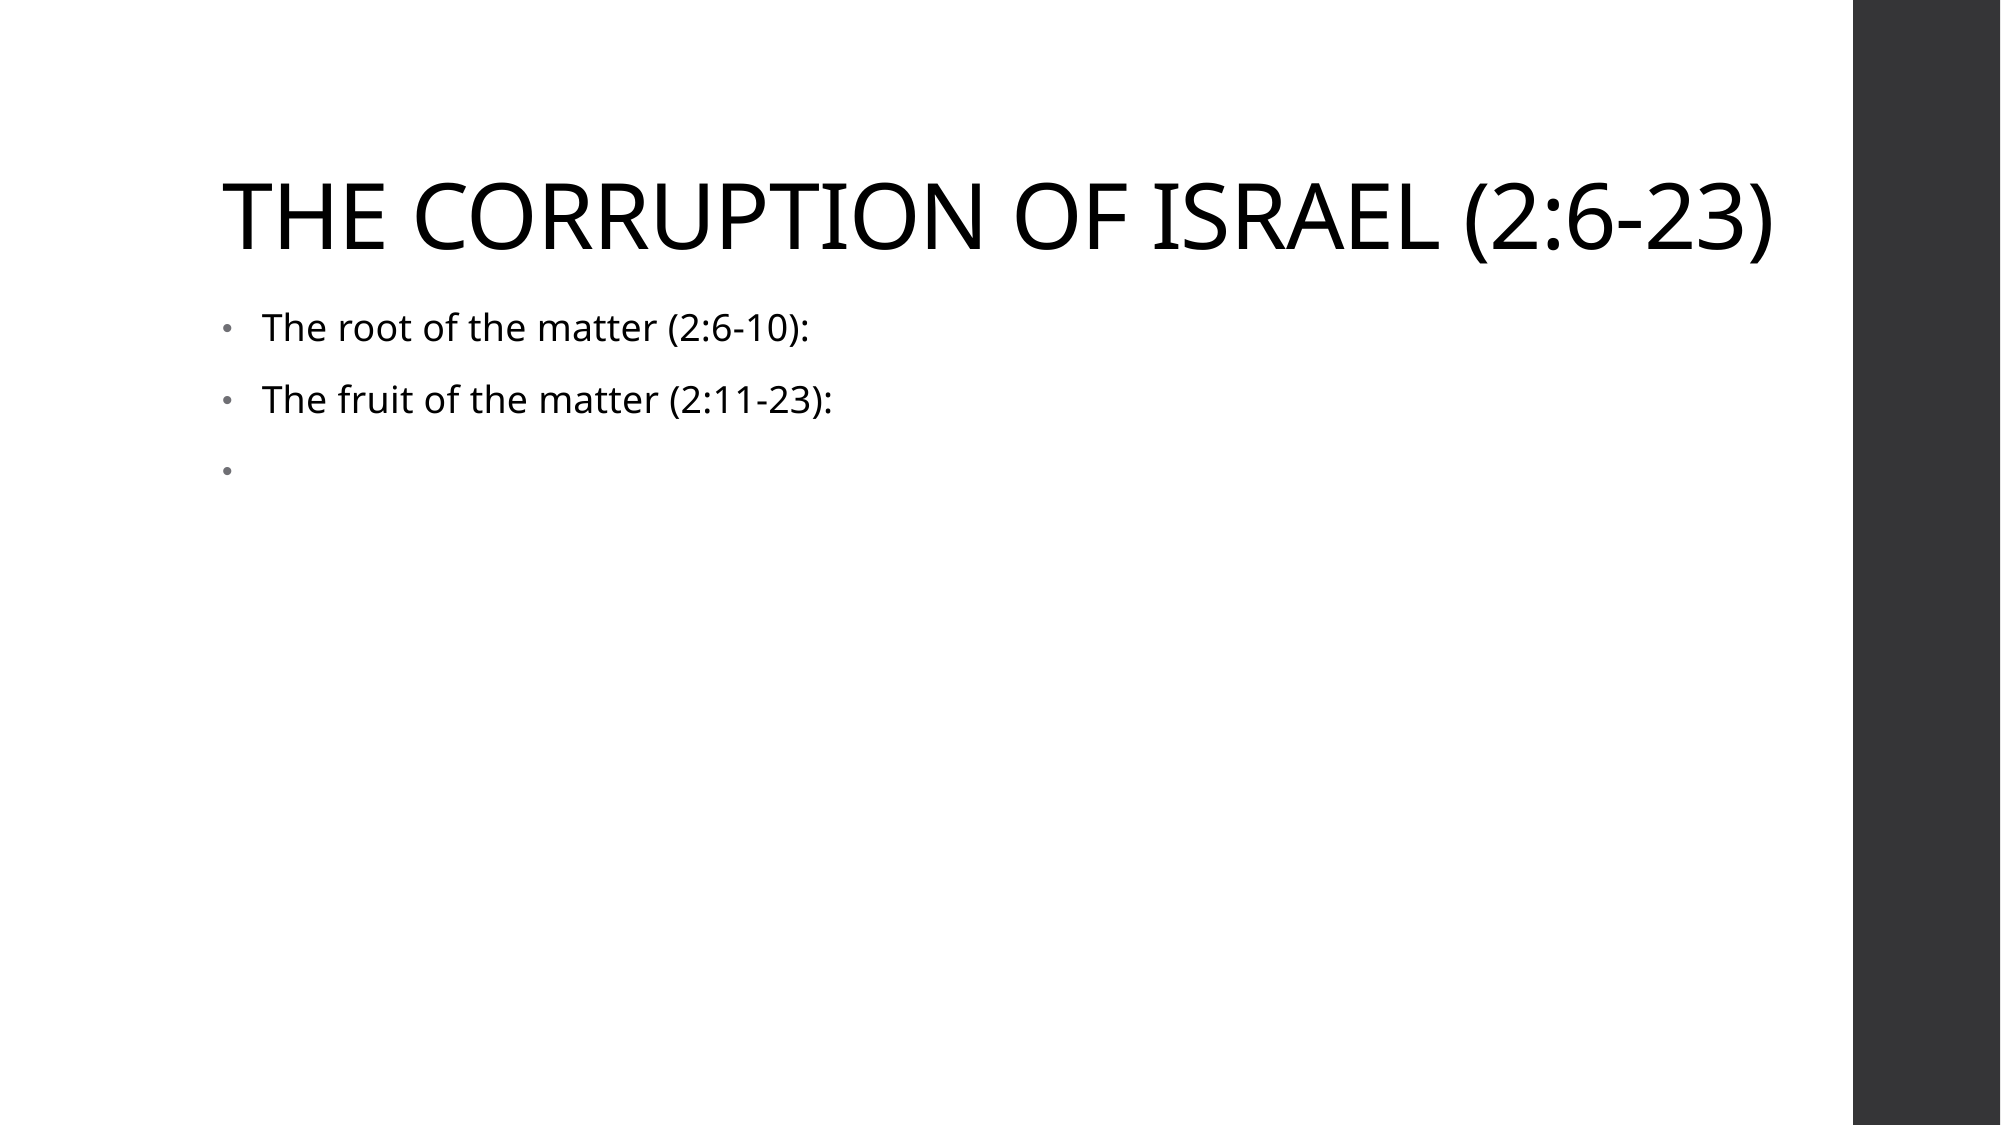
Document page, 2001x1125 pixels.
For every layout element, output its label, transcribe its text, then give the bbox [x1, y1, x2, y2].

list The root of the matter (2:6-10): The fruit of the matter (2:11-23): [206, 299, 1617, 1014]
title THE CORRUPTION OF ISRAEL (2:6-23) [206, 60, 1797, 278]
